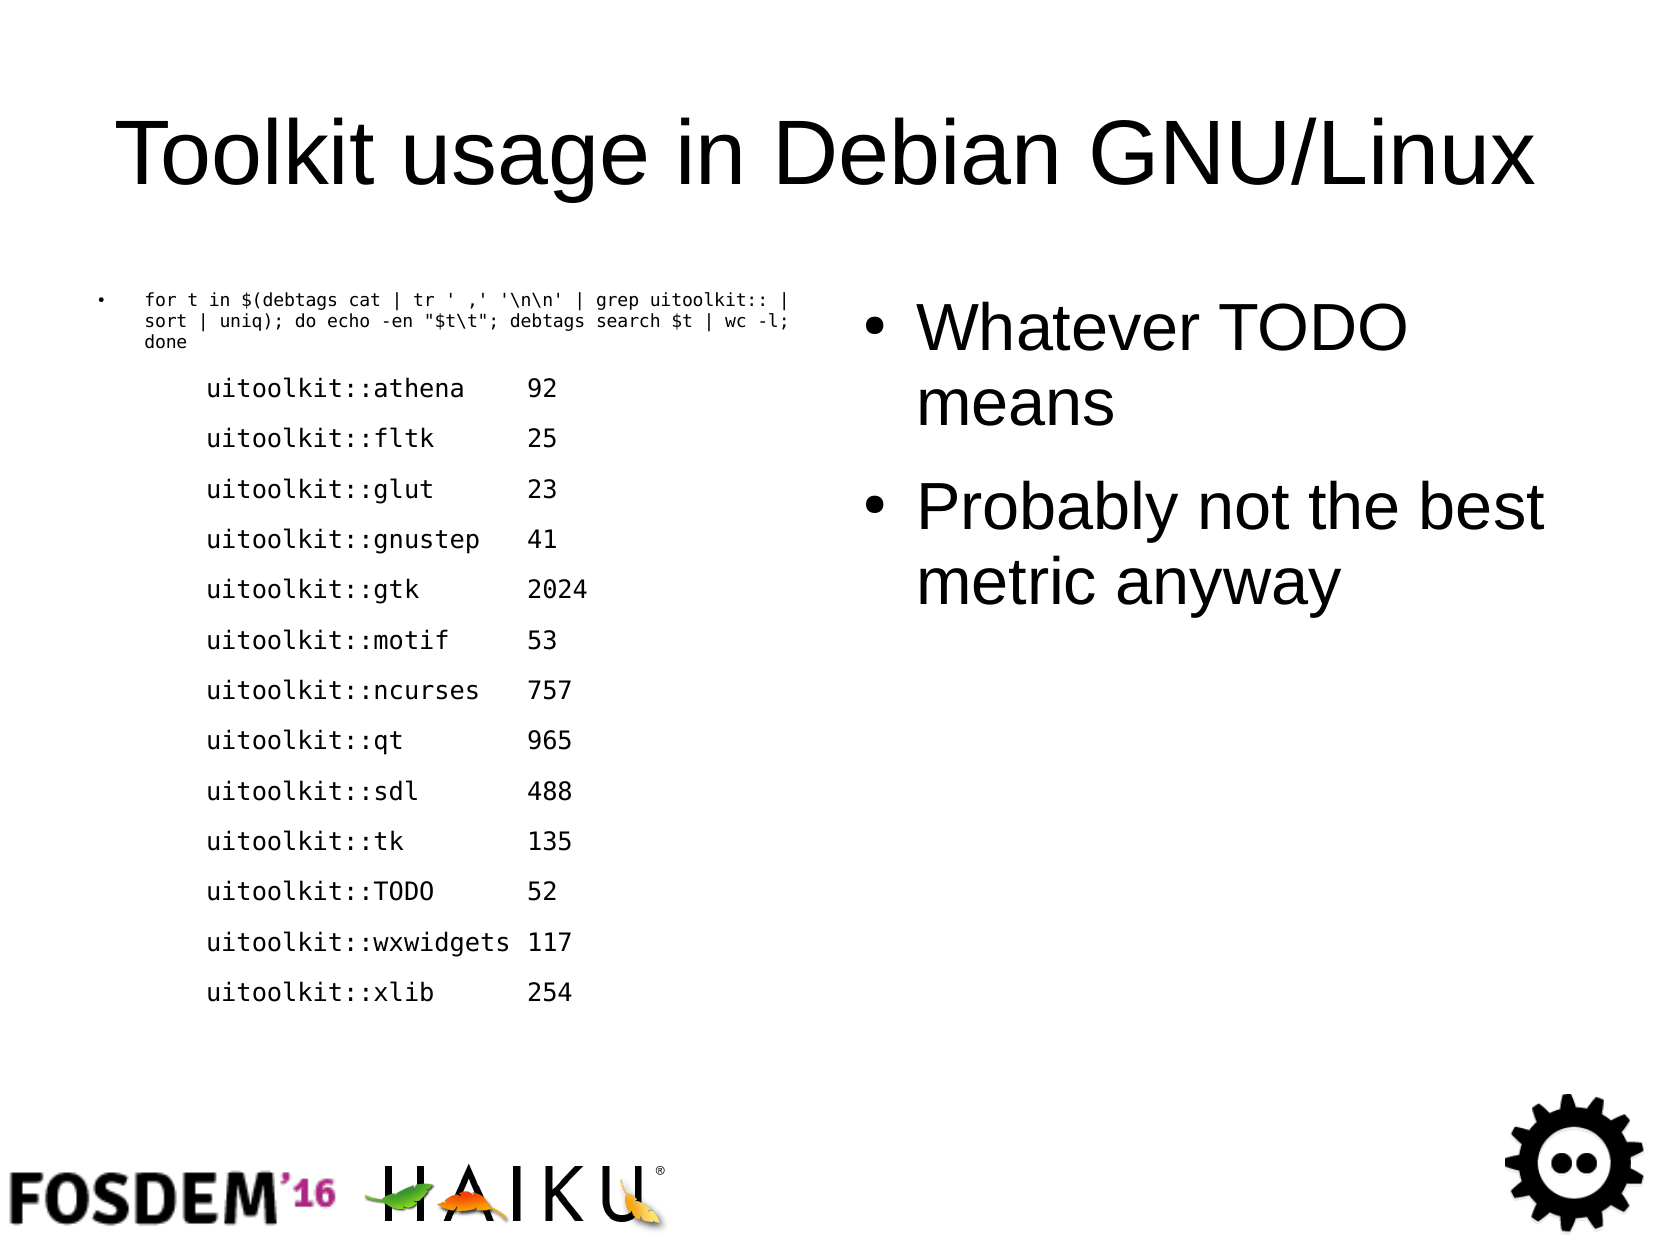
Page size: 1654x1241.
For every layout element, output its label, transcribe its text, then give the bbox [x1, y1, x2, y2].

picture [363, 1163, 670, 1235]
picture [0, 1152, 350, 1241]
list for t in $(debtags cat | tr ' ,' '\n\n' | grep uitoolkit:: | sort | uniq); do echo -en "$t\t"; debtags search $t | wc -l; done uitoolkit::athena 92 uitoolkit::fltk 25 uitoolkit::glut 23 uitoolkit::gnustep 41 uitoolkit::gtk 2024 uitoolkit::motif 53 uitoolkit::ncurses 757 uitoolkit::qt 965 uitoolkit::sdl 488 uitoolkit::tk 135 uitoolkit::TODO 52 uitoolkit::wxwidgets 117 uitoolkit::xlib 254 [82, 290, 809, 1010]
title Toolkit usage in Debian GNU/Linux [82, 49, 1571, 257]
list Whatever TODO means Probably not the best metric anyway [845, 290, 1572, 1010]
picture [1505, 1094, 1648, 1235]
